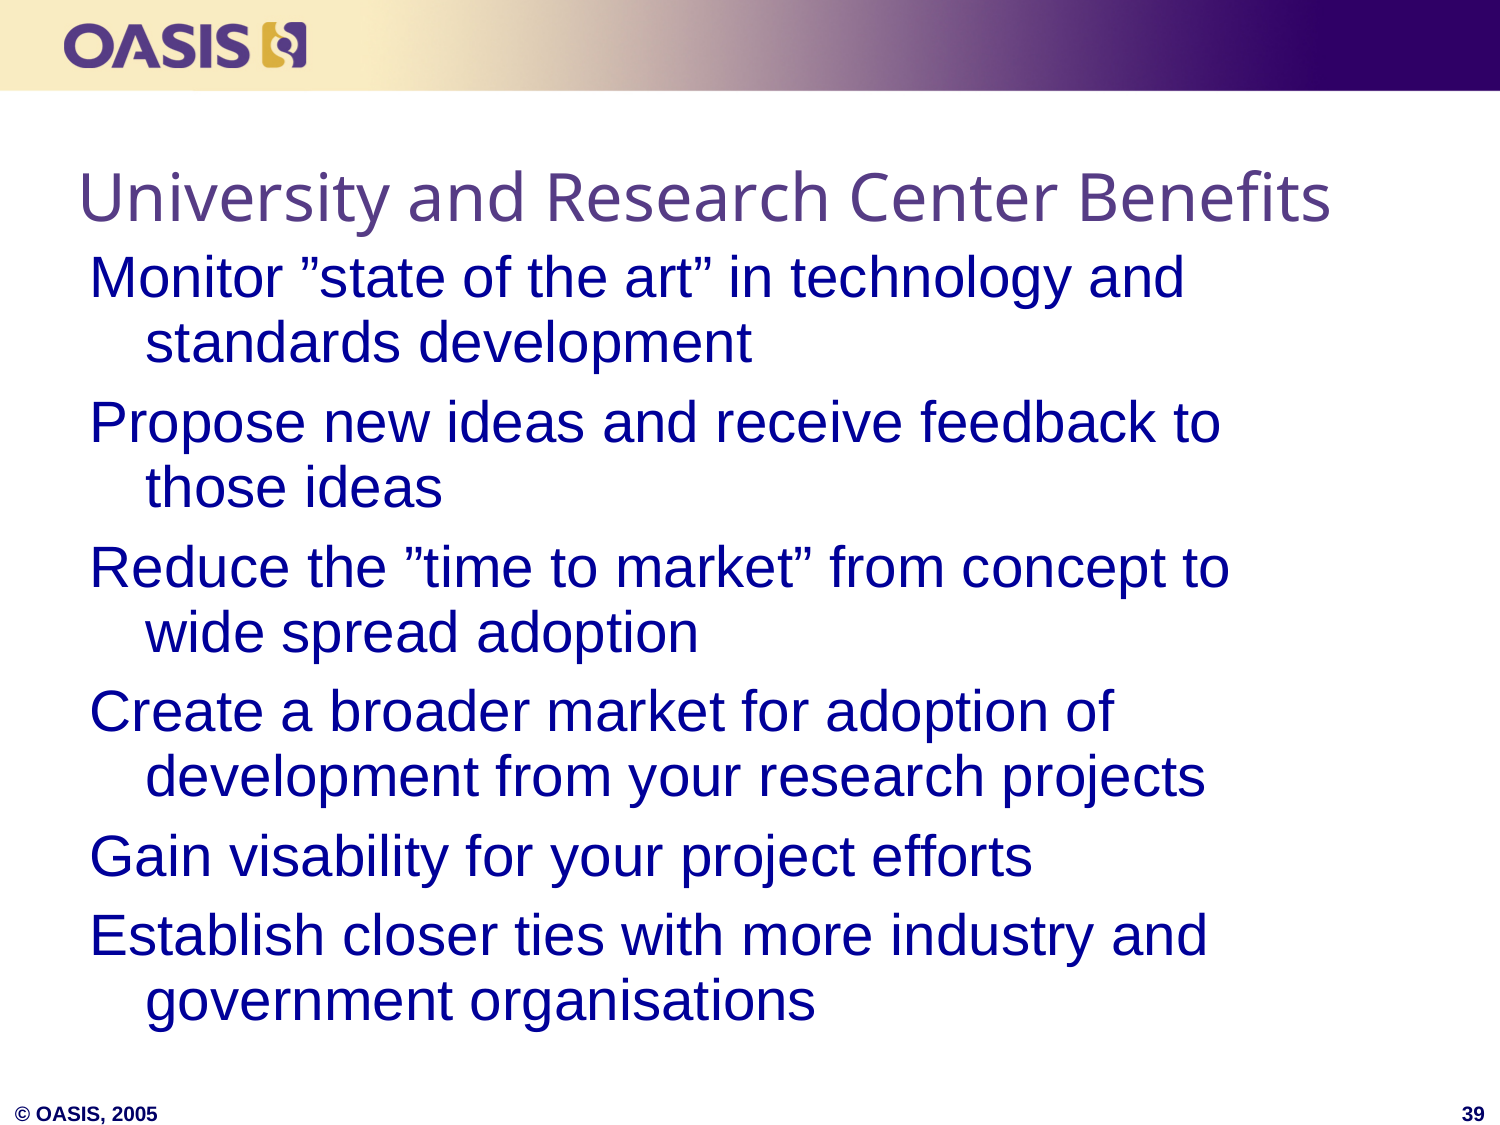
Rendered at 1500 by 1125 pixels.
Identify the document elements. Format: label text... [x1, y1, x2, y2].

list Monitor ”state of the art” in technology and standards development Propose new ideas and receive feedback to those ideas Reduce the ”time to market” from concept to wide spread adoption Create a broader market for adoption of development from your research projects Gain visability for your project efforts Establish closer ties with more industry and government organisations [74, 237, 1365, 1096]
picture [0, 0, 1500, 1125]
title University and Research Center Benefits [62, 87, 1475, 245]
